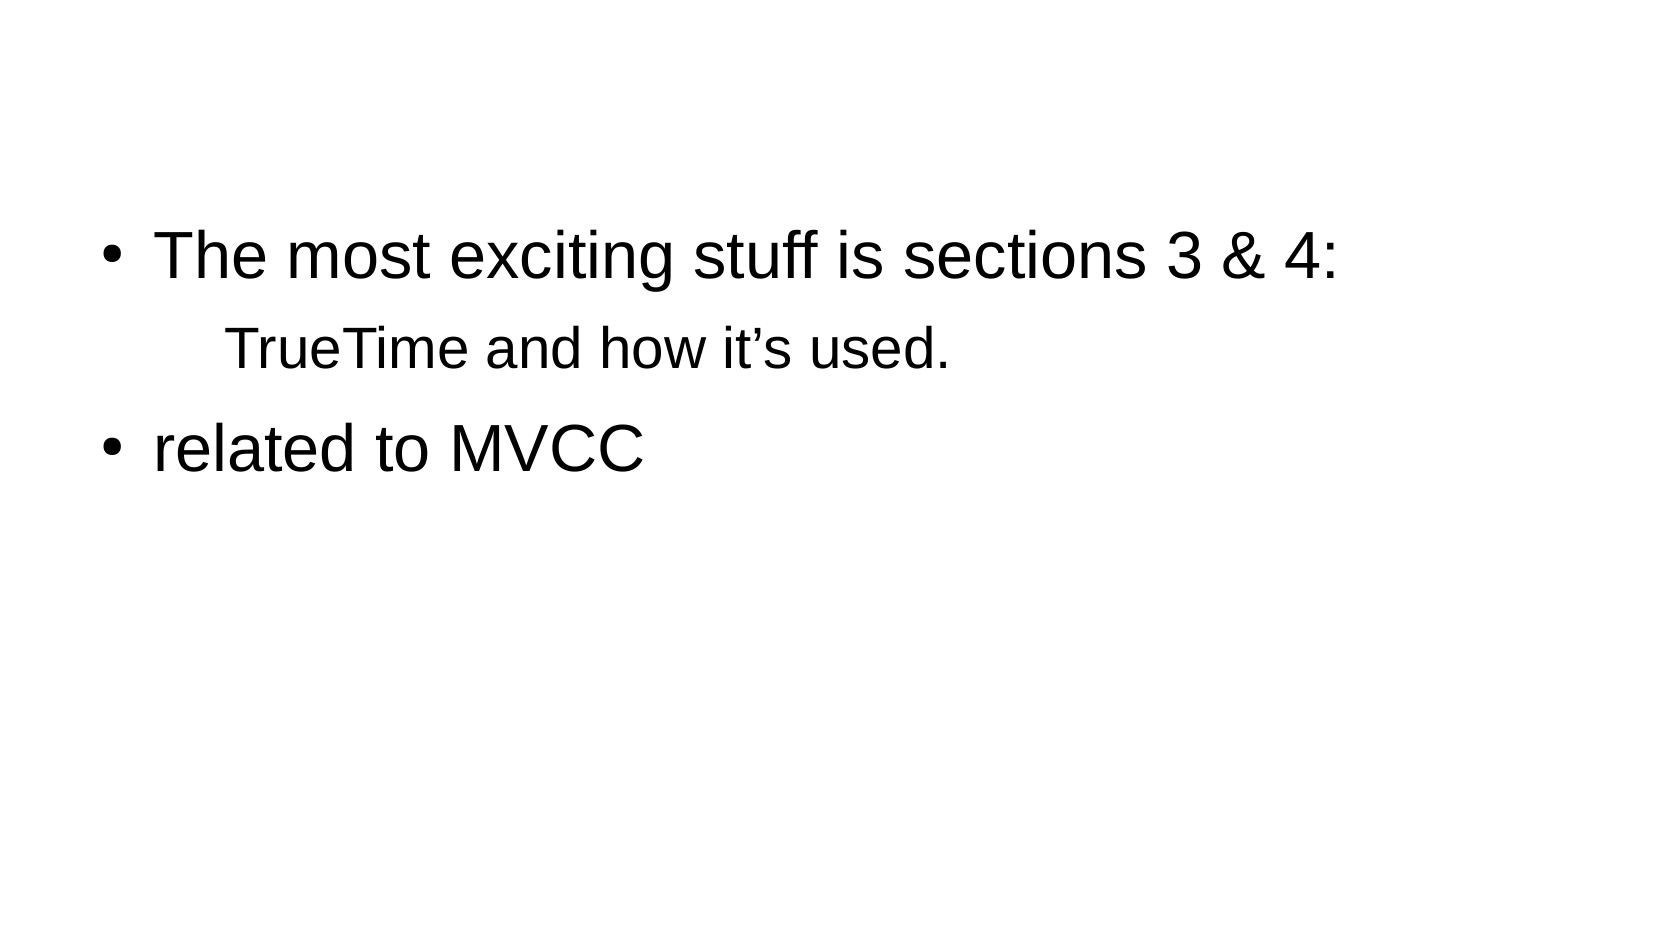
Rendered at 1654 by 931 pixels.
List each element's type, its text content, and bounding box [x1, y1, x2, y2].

list The most exciting stuff is sections 3 & 4: TrueTime and how it’s used. related to MVCC [82, 217, 1571, 758]
